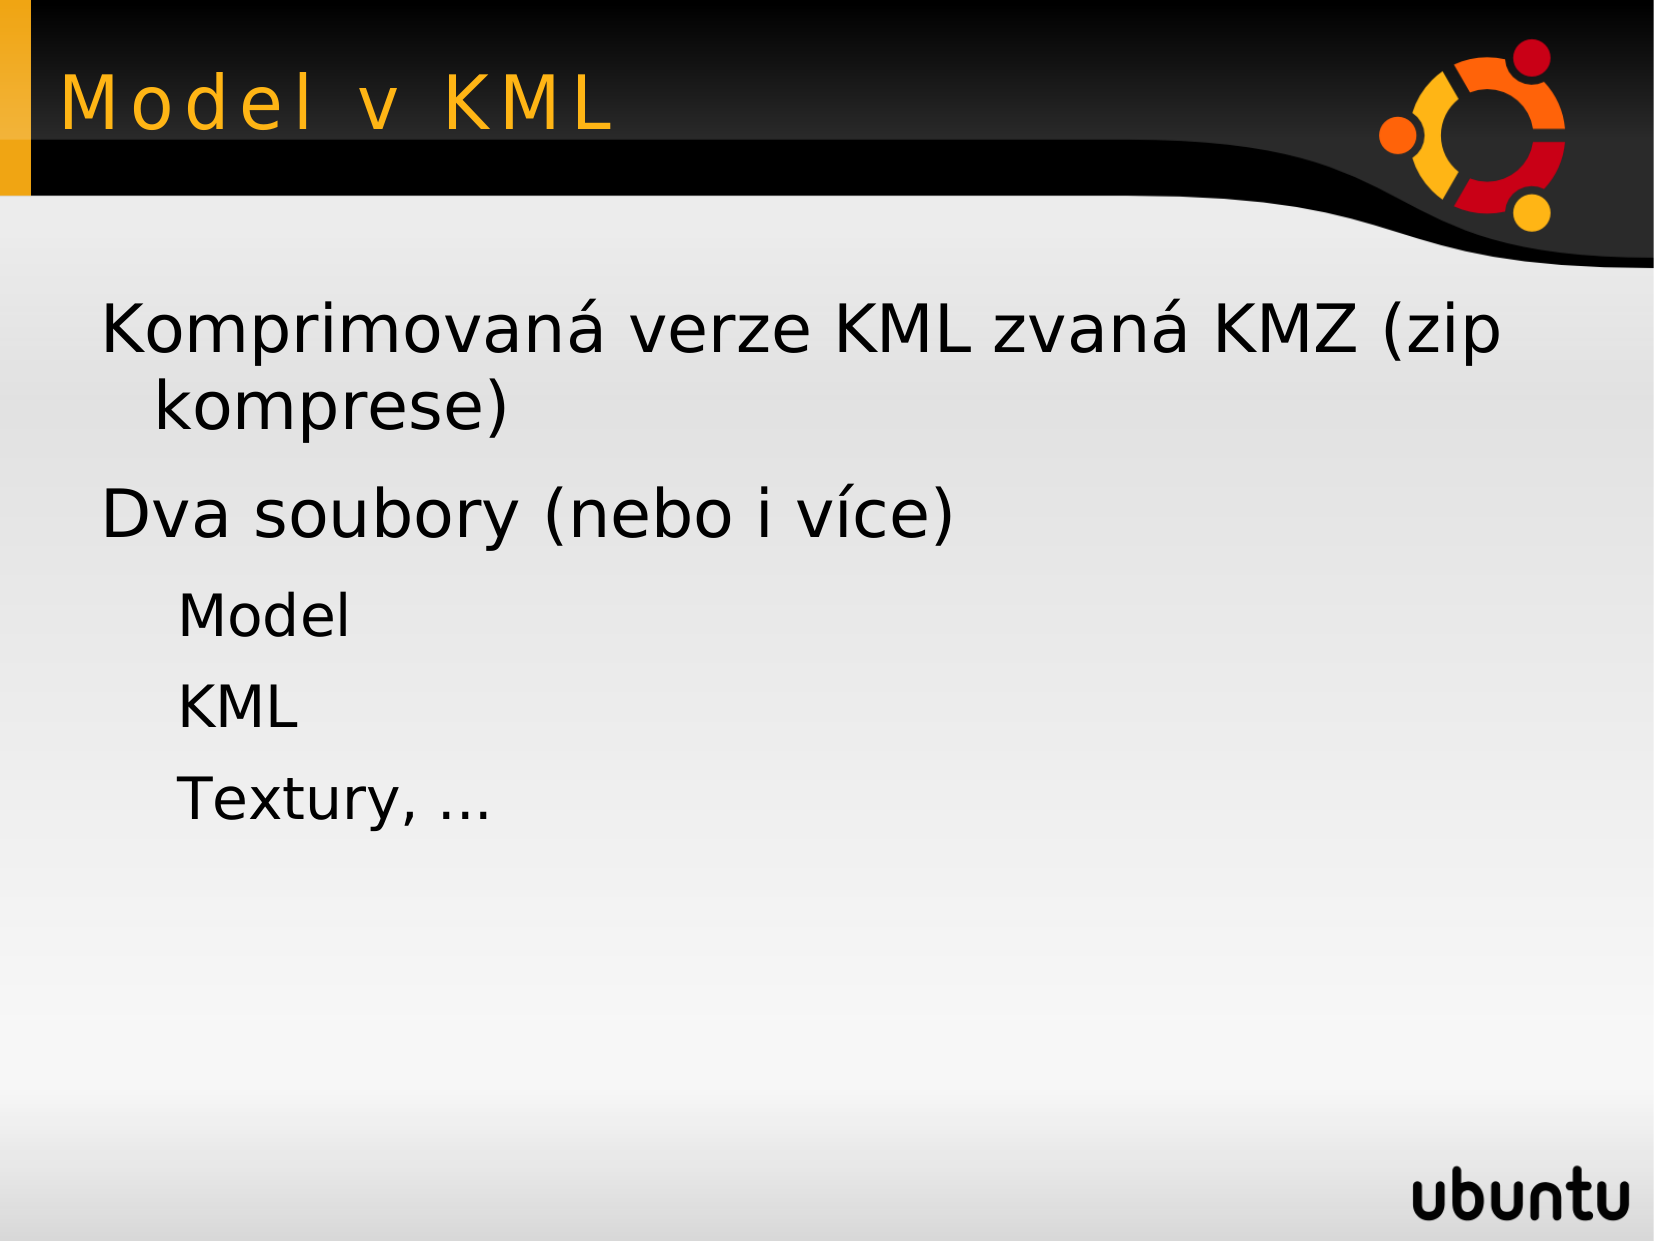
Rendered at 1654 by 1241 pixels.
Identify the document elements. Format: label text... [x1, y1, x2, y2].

title Model v KML [59, 29, 1270, 178]
picture [0, 0, 1654, 1241]
list Komprimovaná verze KML zvaná KMZ (zip komprese) Dva soubory (nebo i více) Model KML Textury, ... [82, 290, 1571, 1109]
